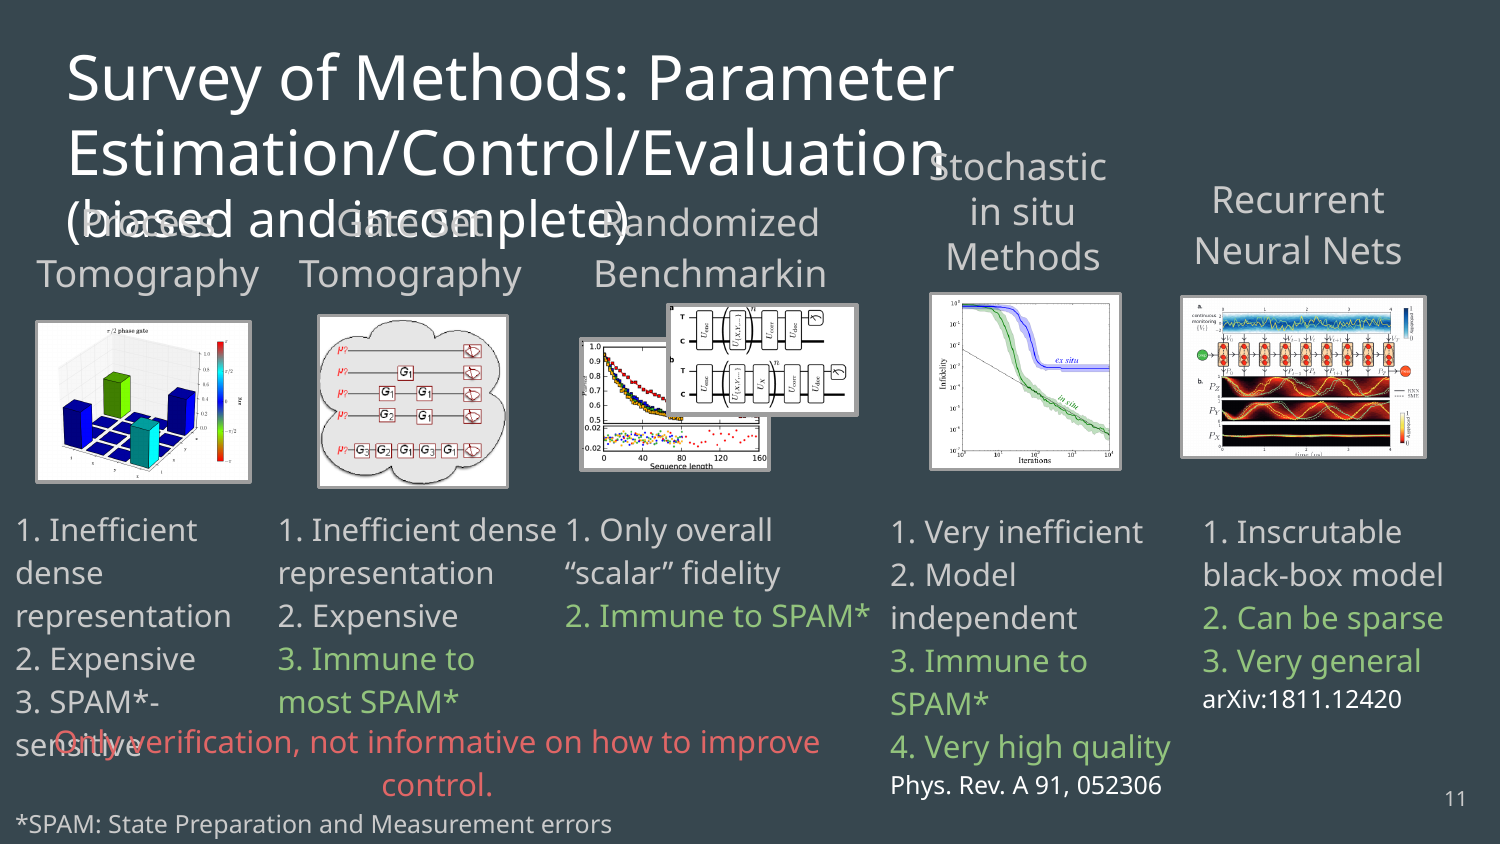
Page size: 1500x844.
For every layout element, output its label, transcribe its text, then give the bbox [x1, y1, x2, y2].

slide_number <number> [1392, 767, 1483, 833]
picture [38, 322, 249, 481]
list Stochastic in situ Methods [888, 128, 1158, 245]
picture [669, 305, 856, 414]
list *SPAM: State Preparation and Measurement errors [0, 789, 784, 844]
list Process Tomography [13, 176, 276, 294]
list Only verification, not informative on how to improve control. [12, 701, 863, 767]
list 1. Very inefficient 2. Model independent 3. Immune to SPAM* 4. Very high quality Phys. Rev. A 91, 052306 [875, 491, 1187, 739]
picture [319, 316, 507, 486]
picture [1183, 298, 1424, 457]
list Recurrent Neural Nets [1163, 154, 1433, 271]
list Randomized Benchmarking [576, 176, 845, 294]
list Gate Set Tomography [276, 176, 545, 294]
picture [582, 340, 769, 470]
title Survey of Methods: Parameter Estimation/Control/Evaluation (biased and incomplete) [51, 23, 1476, 117]
picture [932, 294, 1119, 468]
list 1. Inscrutable black-box model 2. Can be sparse 3. Very general arXiv:1811.12420 [1187, 491, 1470, 739]
list 1. Inefficient dense representation 2. Expensive 3. SPAM*-sensitive [0, 489, 262, 737]
list 1. Only overall “scalar” fidelity 2. Immune to SPAM* [549, 489, 889, 737]
list 1. Inefficient dense representation 2. Expensive 3. Immune to most SPAM* [262, 489, 549, 701]
